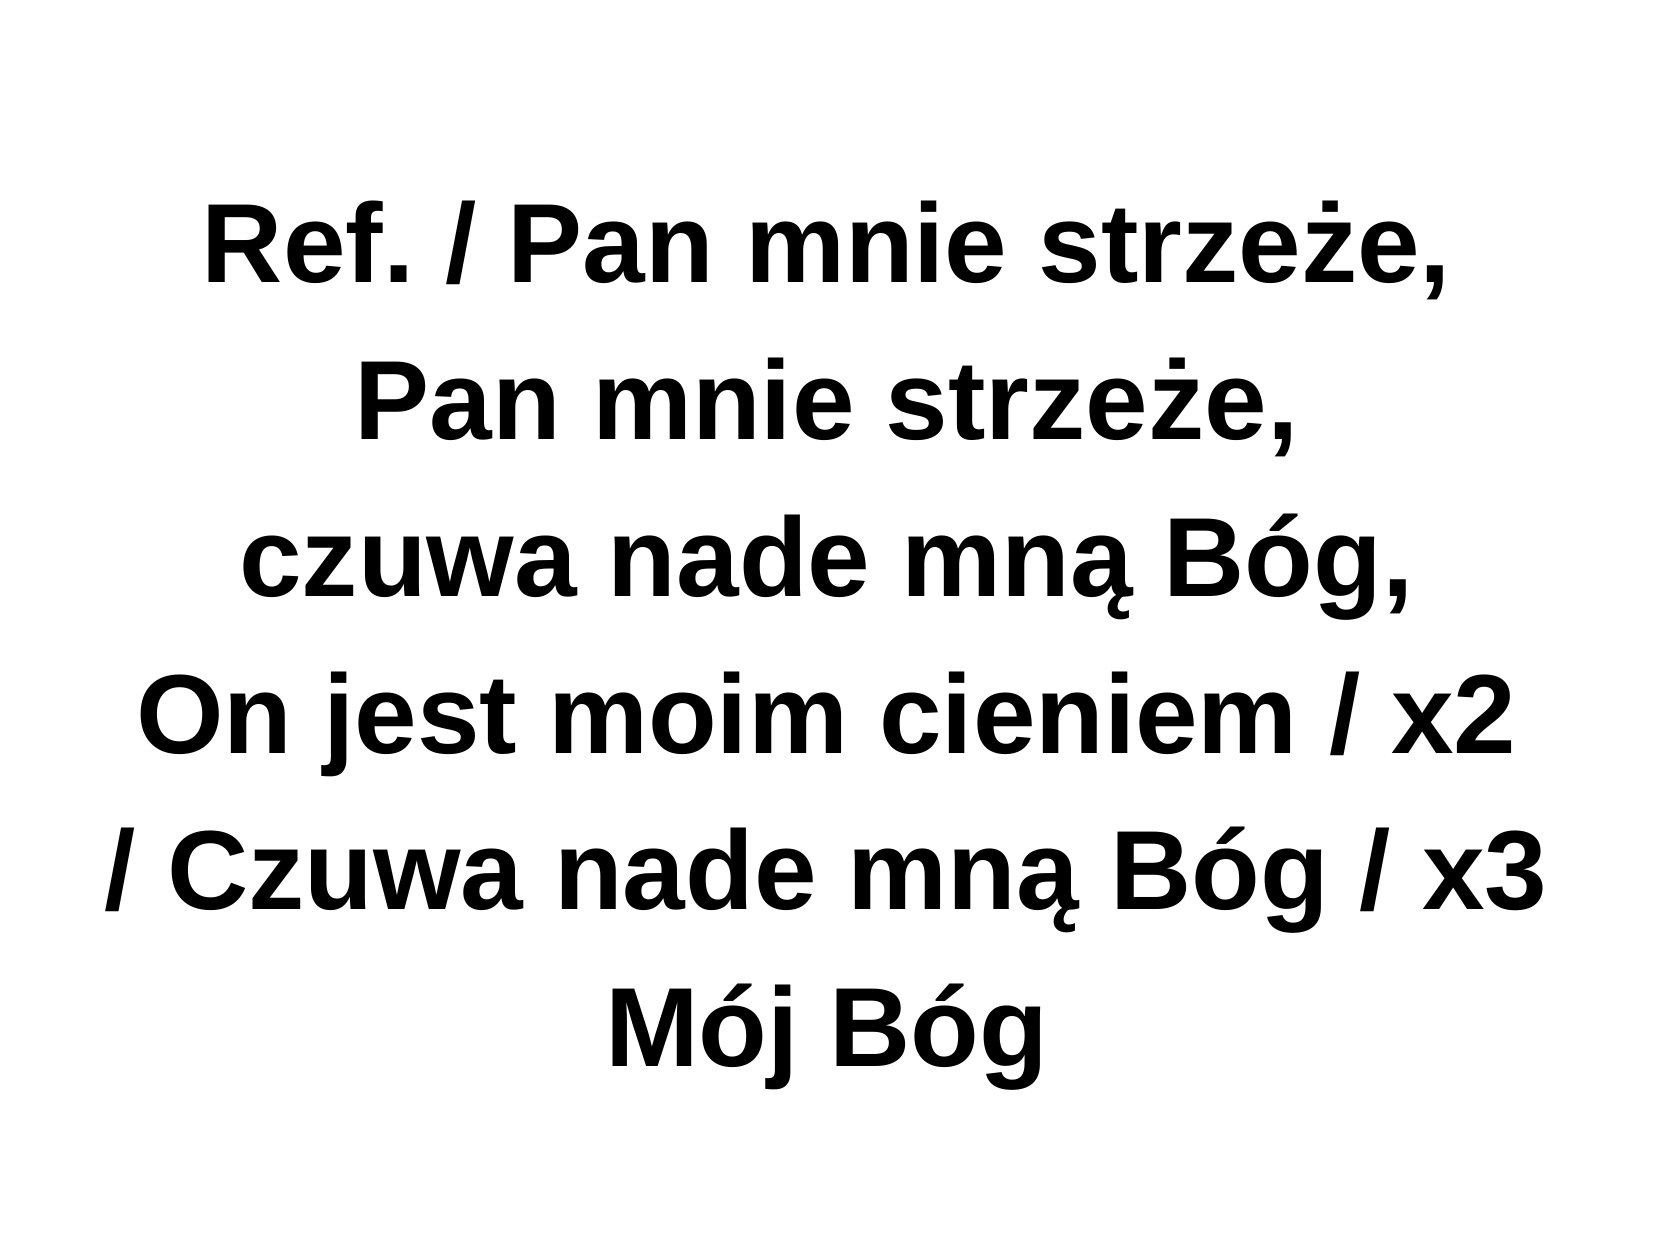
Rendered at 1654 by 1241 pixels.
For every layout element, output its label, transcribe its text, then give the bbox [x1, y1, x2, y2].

subtitle Ref. / Pan mnie strzeże, Pan mnie strzeże, czuwa nade mną Bóg, On jest moim cieniem / x2 / Czuwa nade mną Bóg / x3 Mój Bóg [0, 0, 1654, 1241]
